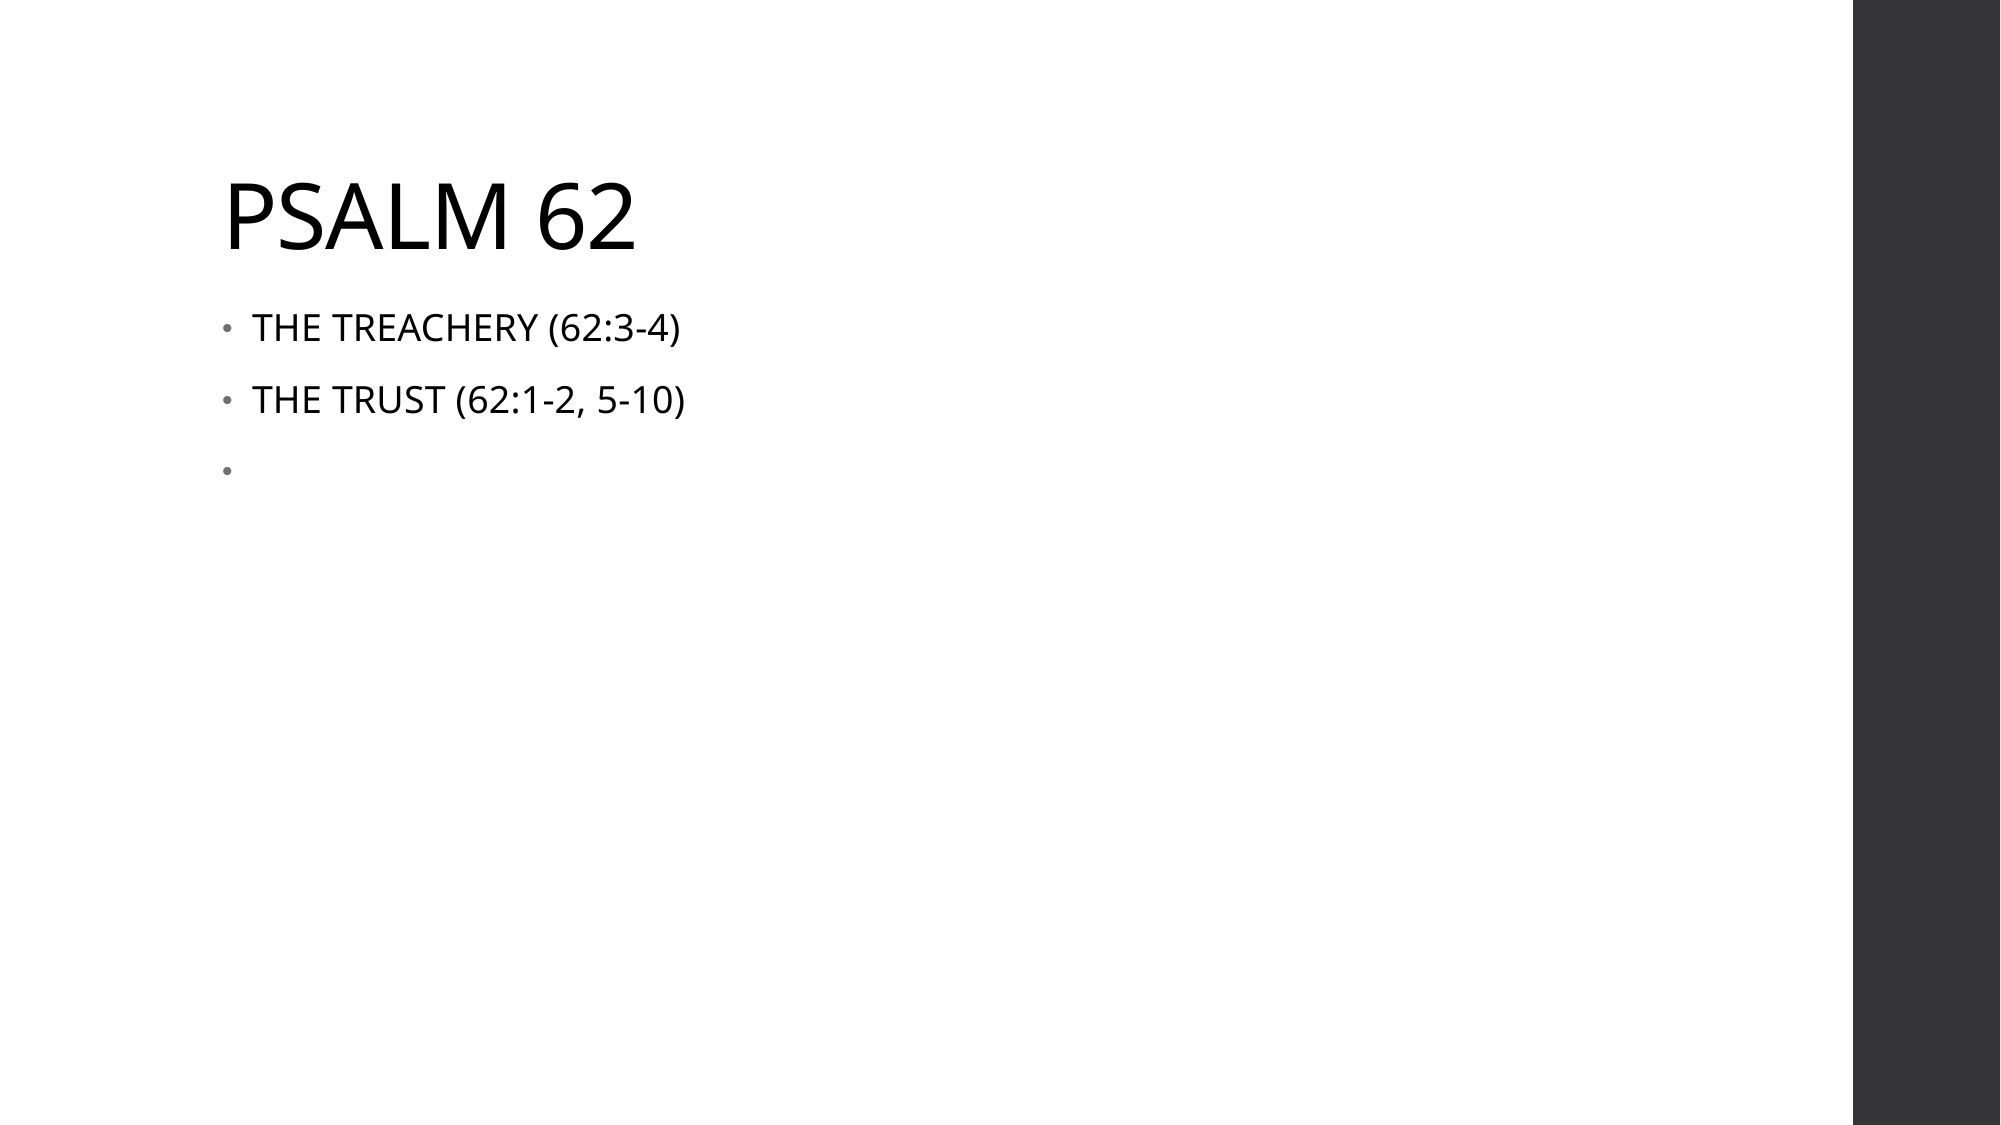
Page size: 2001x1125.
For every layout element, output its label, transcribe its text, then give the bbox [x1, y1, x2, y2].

list THE TREACHERY (62:3-4) THE TRUST (62:1-2, 5-10) [206, 299, 1617, 1014]
title PSALM 62 [206, 60, 1797, 278]
